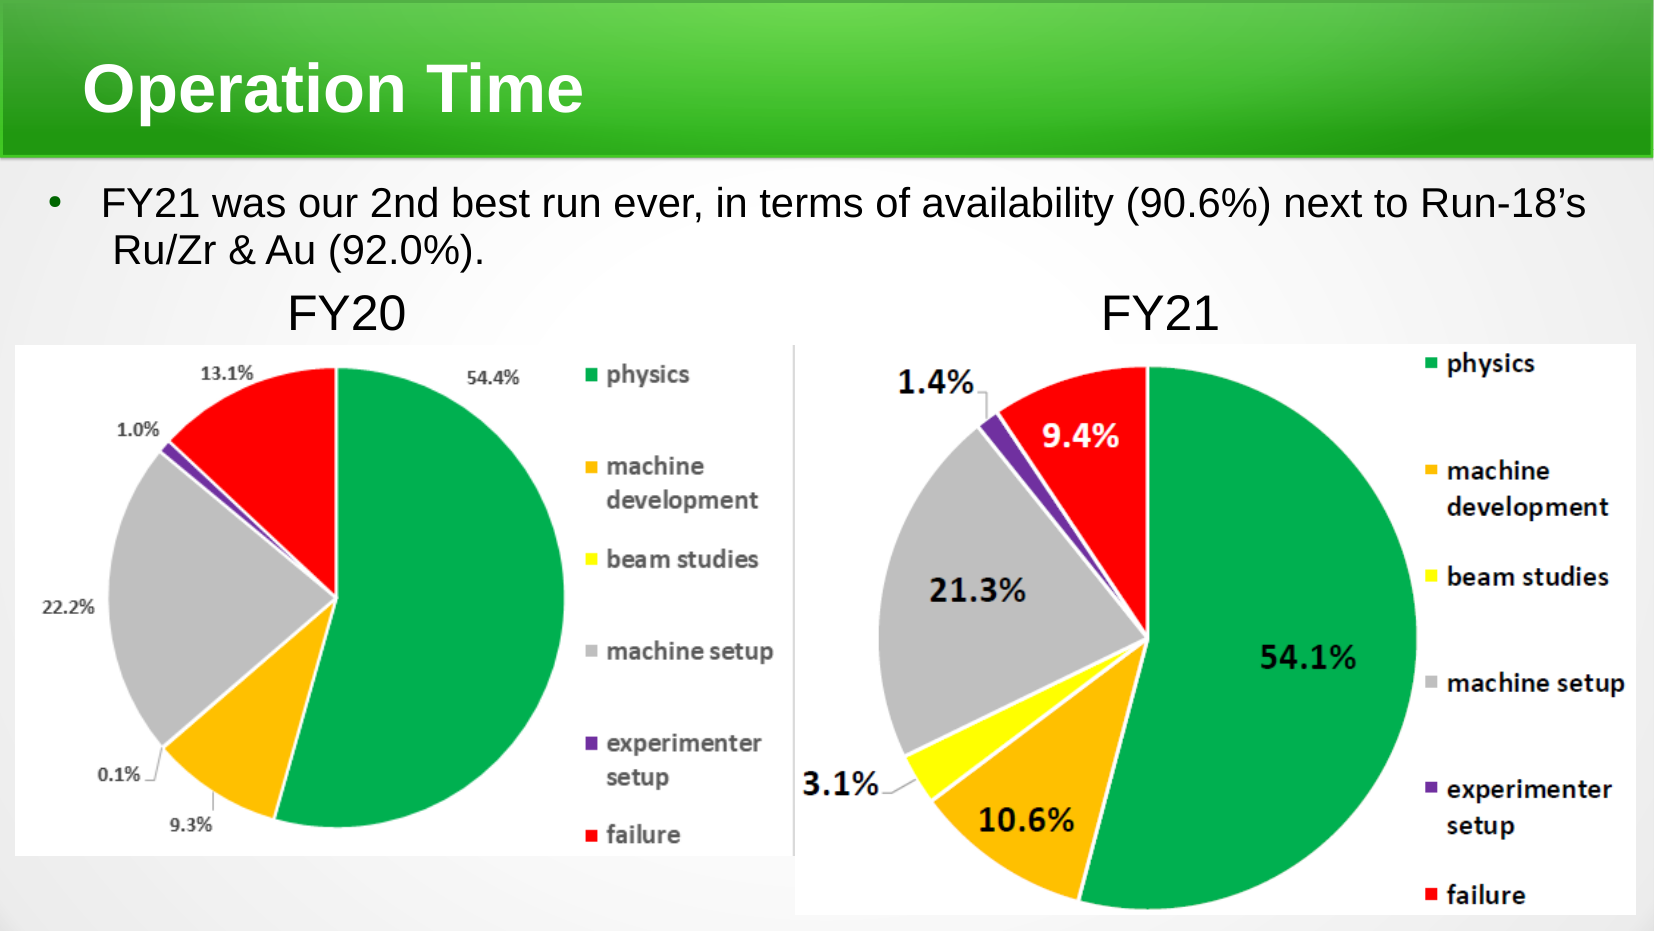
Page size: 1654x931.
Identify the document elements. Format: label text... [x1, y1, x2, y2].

text_box FY21 [960, 286, 1291, 331]
title Operation Time [82, 35, 1571, 142]
text_box FY21 was our 2nd best run ever, in terms of availability (90.6%) next to Run-18’s Ru/Zr & Au (92.0%). [30, 180, 1591, 286]
list FY20 [82, 286, 541, 346]
picture [15, 344, 1636, 916]
